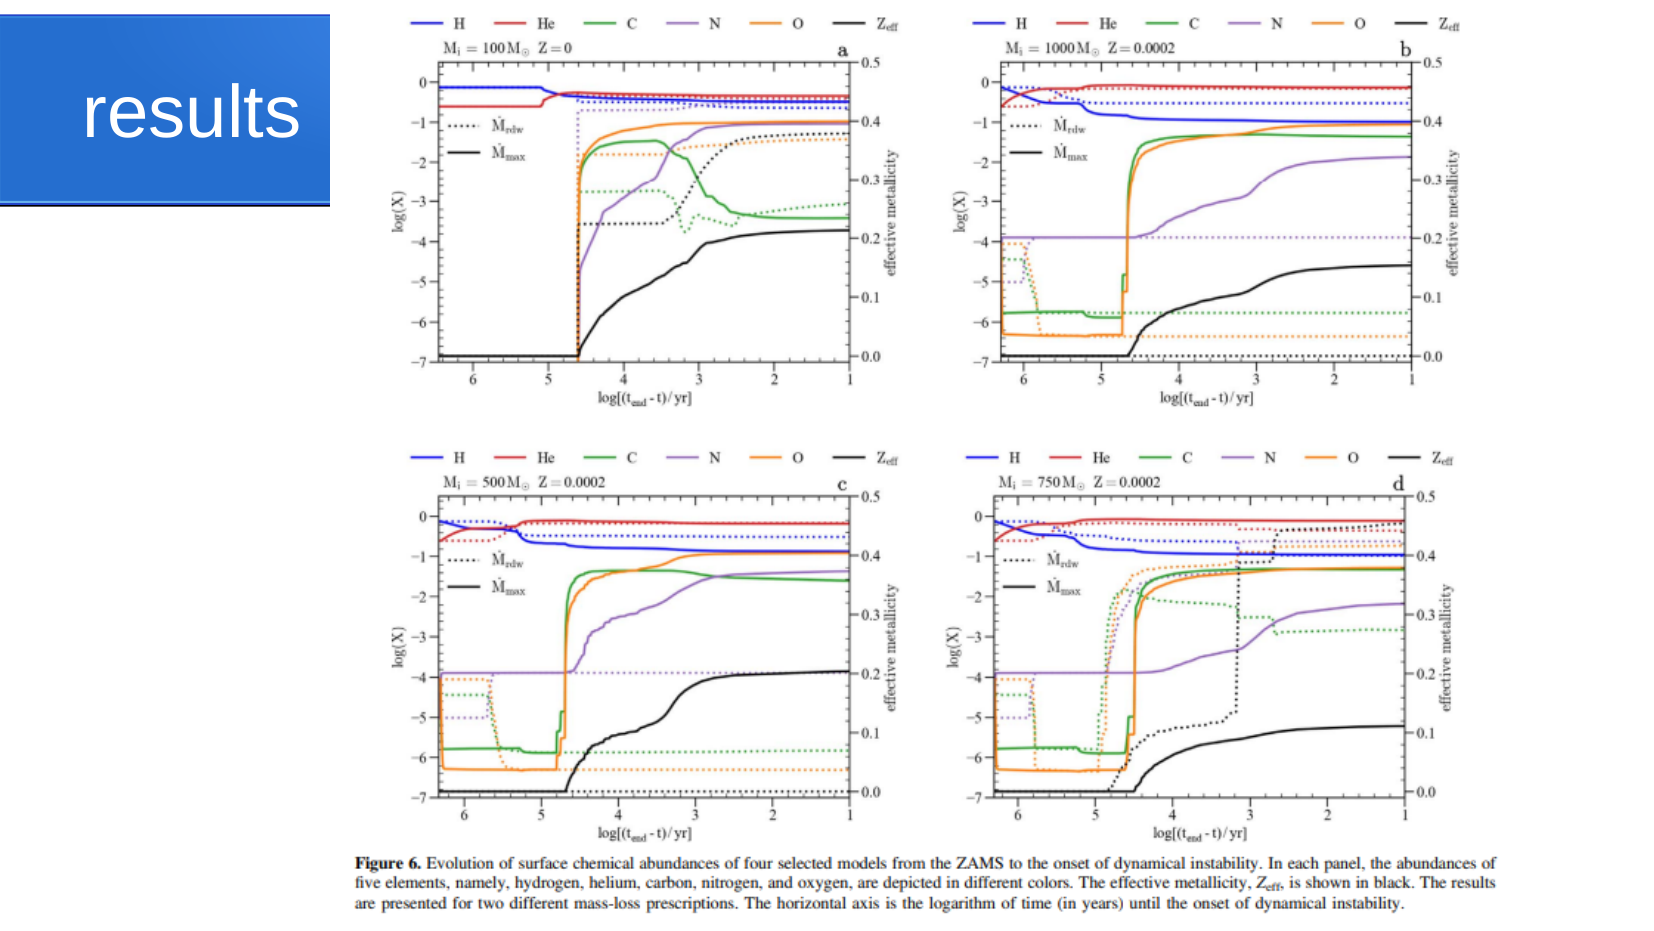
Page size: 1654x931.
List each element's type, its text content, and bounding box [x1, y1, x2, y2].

picture [330, 0, 1507, 931]
title results [82, 35, 330, 189]
